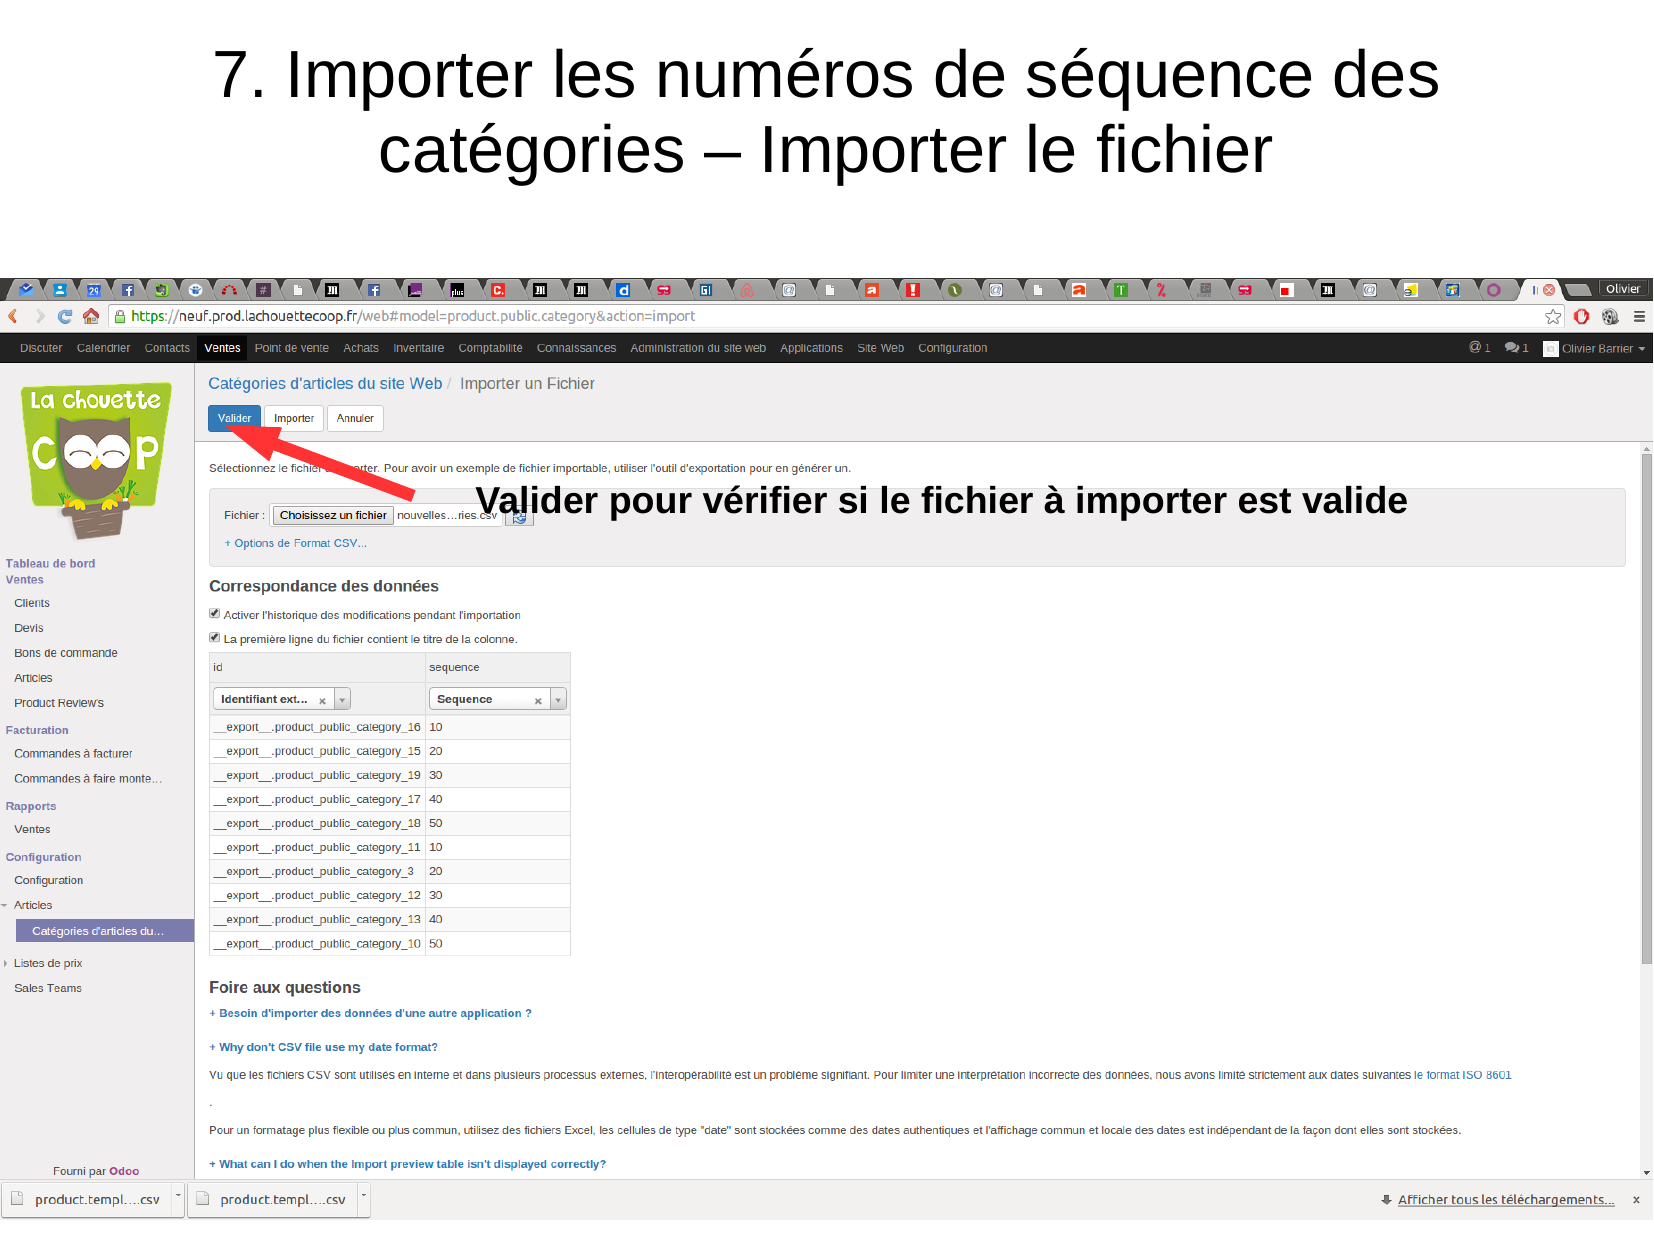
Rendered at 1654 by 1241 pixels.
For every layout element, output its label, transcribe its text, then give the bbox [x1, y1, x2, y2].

text_box Valider pour vérifier si le fichier à importer est valide [460, 472, 1424, 530]
picture [0, 278, 1653, 1220]
title 7. Importer les numéros de séquence des catégories – Importer le fichier [82, 8, 1571, 216]
